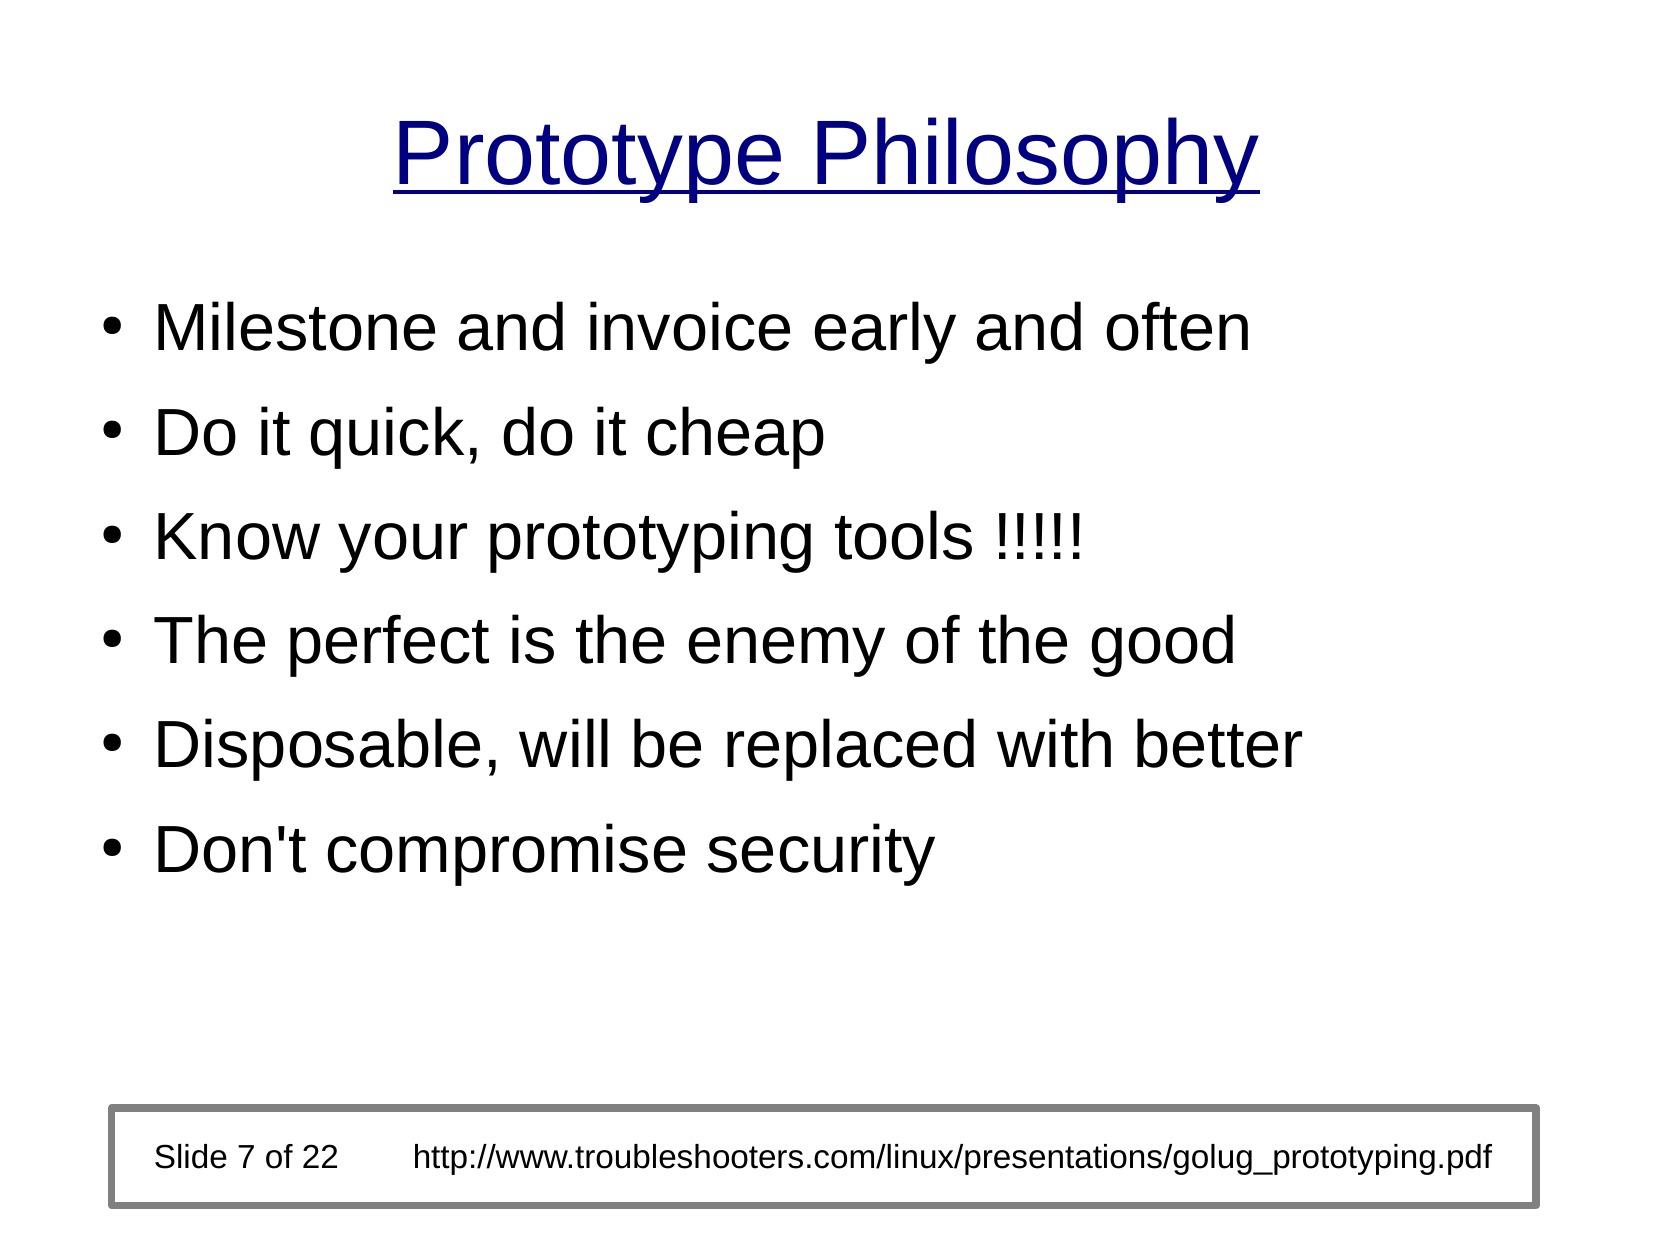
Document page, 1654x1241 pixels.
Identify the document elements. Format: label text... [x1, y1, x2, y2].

list Milestone and invoice early and often Do it quick, do it cheap Know your prototyping tools !!!!! The perfect is the enemy of the good Disposable, will be replaced with better Don't compromise security [82, 290, 1538, 1010]
title Prototype Philosophy [82, 49, 1571, 257]
text_box Slide <number> of 22 http://www.troubleshooters.com/linux/presentations/golug_prototyping.pdf [111, 1108, 1537, 1206]
